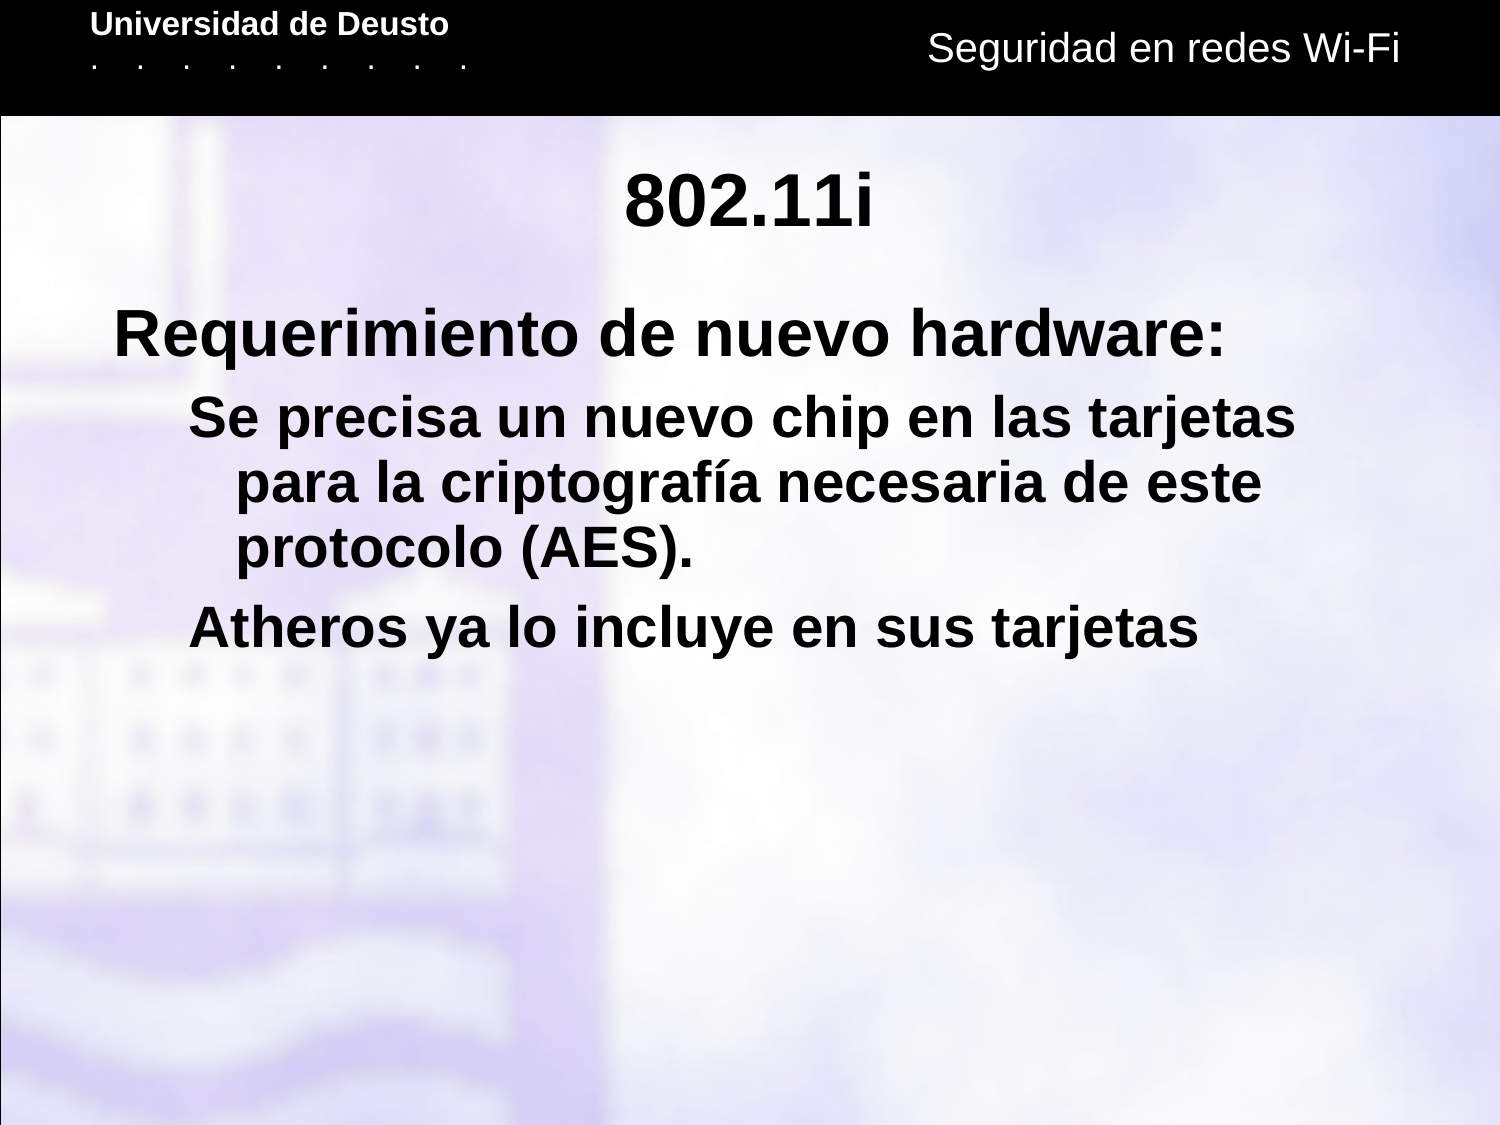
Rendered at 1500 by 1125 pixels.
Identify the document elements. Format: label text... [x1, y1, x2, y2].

list Requerimiento de nuevo hardware: Se precisa un nuevo chip en las tarjetas para la criptografía necesaria de este protocolo (AES). Atheros ya lo incluye en sus tarjetas [114, 295, 1390, 983]
title 802.11i [112, 137, 1388, 263]
picture [1, 116, 1500, 1125]
